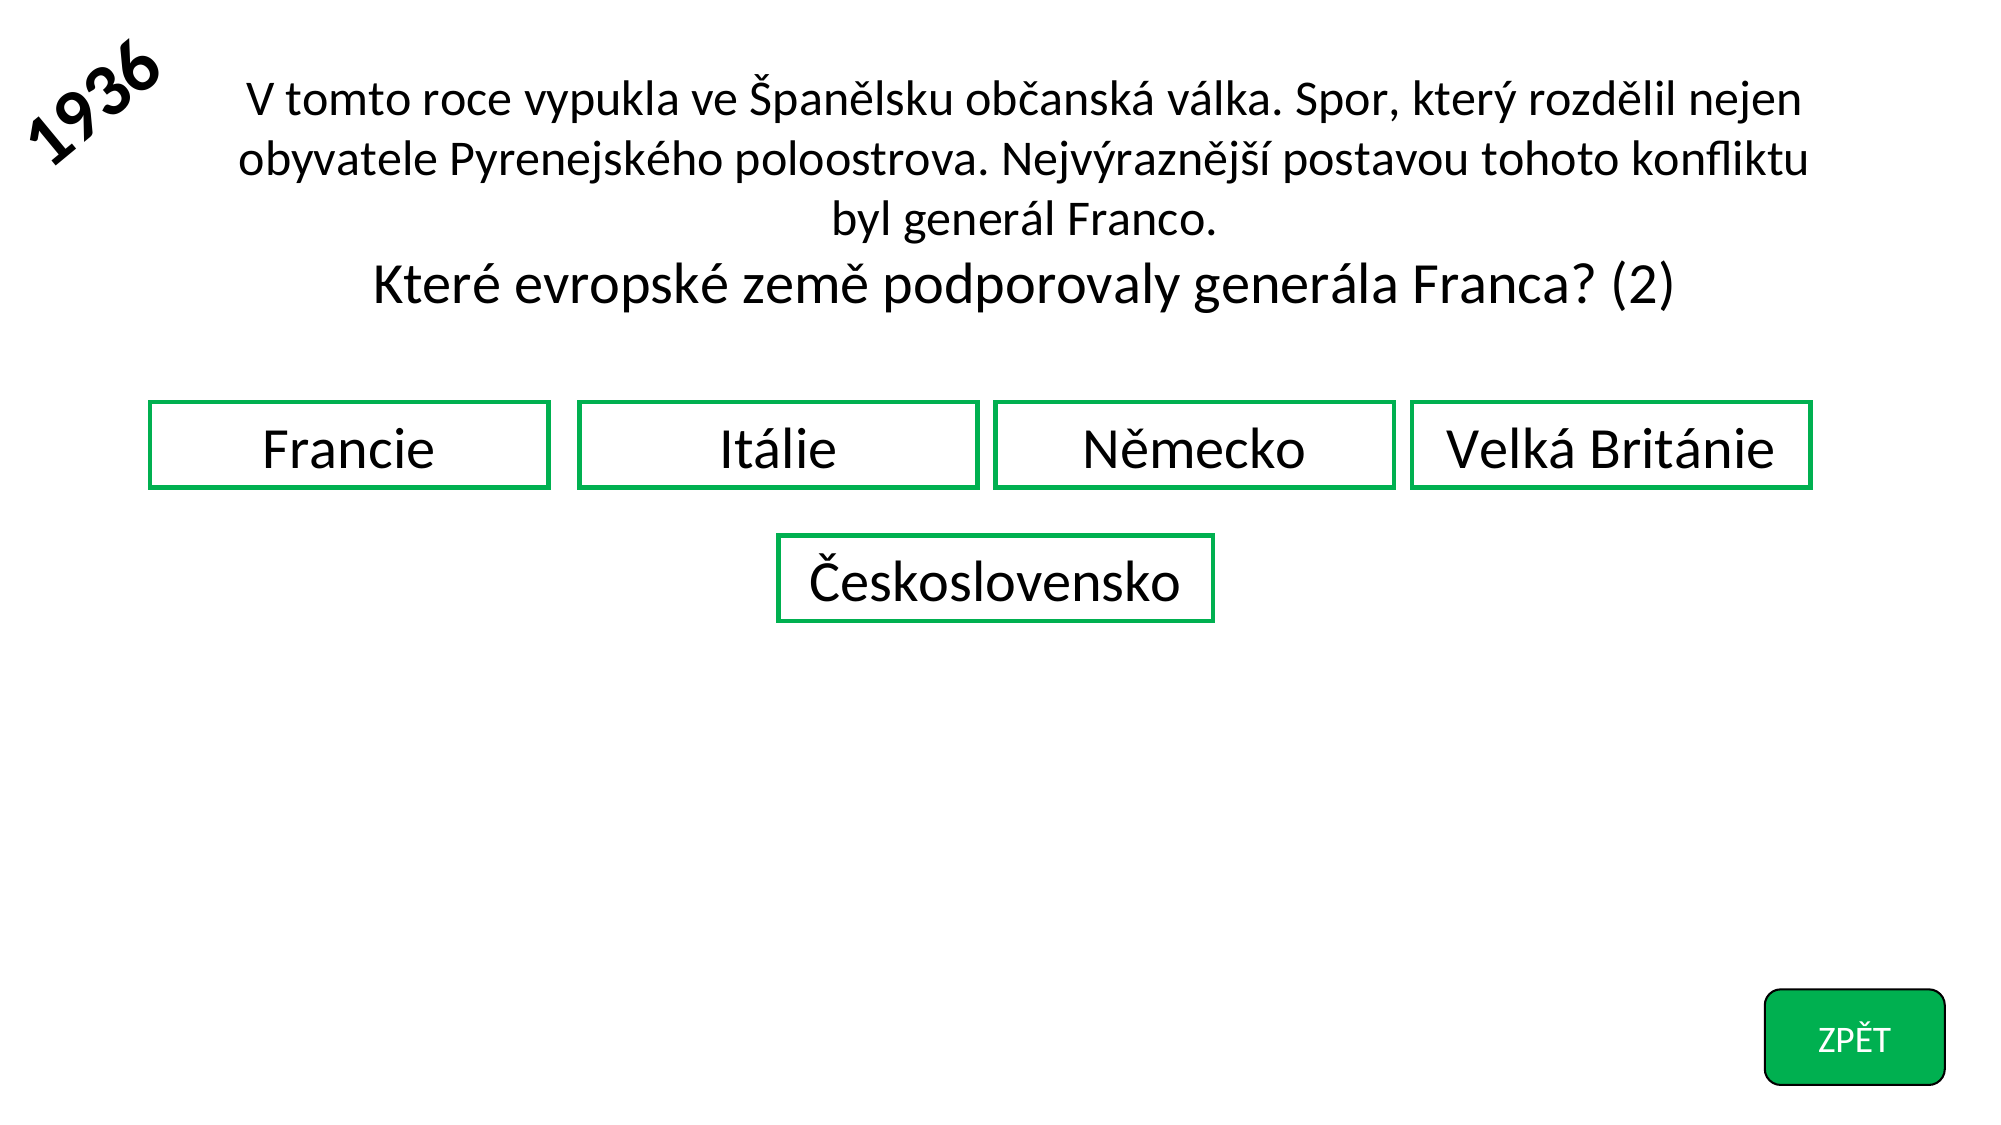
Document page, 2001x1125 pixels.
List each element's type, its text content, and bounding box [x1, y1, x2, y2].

text_box 1936 [0, 1, 193, 199]
text_box Německo [995, 402, 1394, 488]
text_box Itálie [579, 402, 978, 488]
text_box ZPĚT [1764, 989, 1945, 1085]
text_box V tomto roce vypukla ve Španělsku občanská válka. Spor, který rozdělil nejen obyvatele Pyrenejského poloostrova. Nejvýraznější postavou tohoto konfliktu byl generál Franco. Které evropské země podporovaly generála Franca? (2) [195, 57, 1855, 324]
text_box Československo [778, 535, 1213, 622]
text_box Velká Británie [1412, 402, 1811, 488]
text_box Francie [150, 402, 549, 488]
